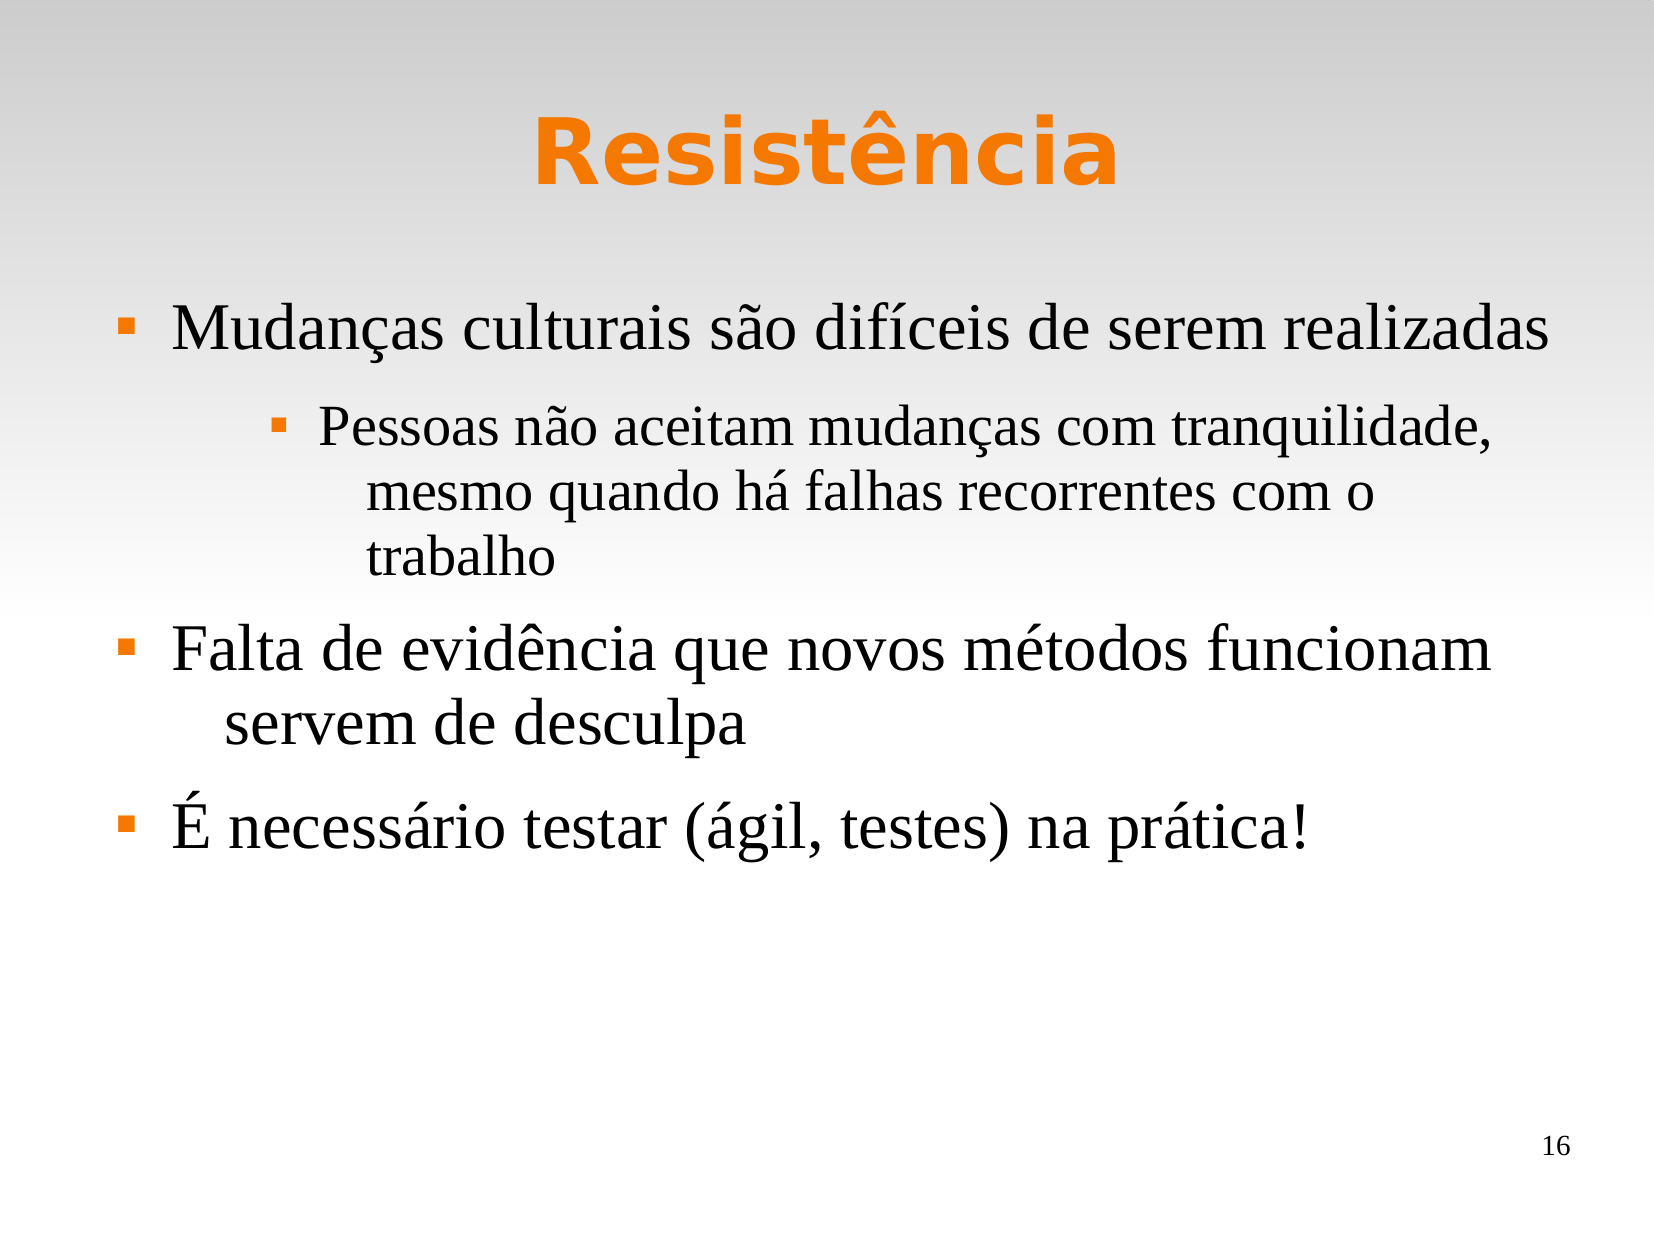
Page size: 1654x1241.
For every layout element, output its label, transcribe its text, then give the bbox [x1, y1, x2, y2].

list Mudanças culturais são difíceis de serem realizadas Pessoas não aceitam mudanças com tranquilidade, mesmo quando há falhas recorrentes com o trabalho Falta de evidência que novos métodos funcionam servem de desculpa É necessário testar (ágil, testes) na prática! [82, 290, 1571, 1094]
title Resistência [82, 49, 1571, 257]
